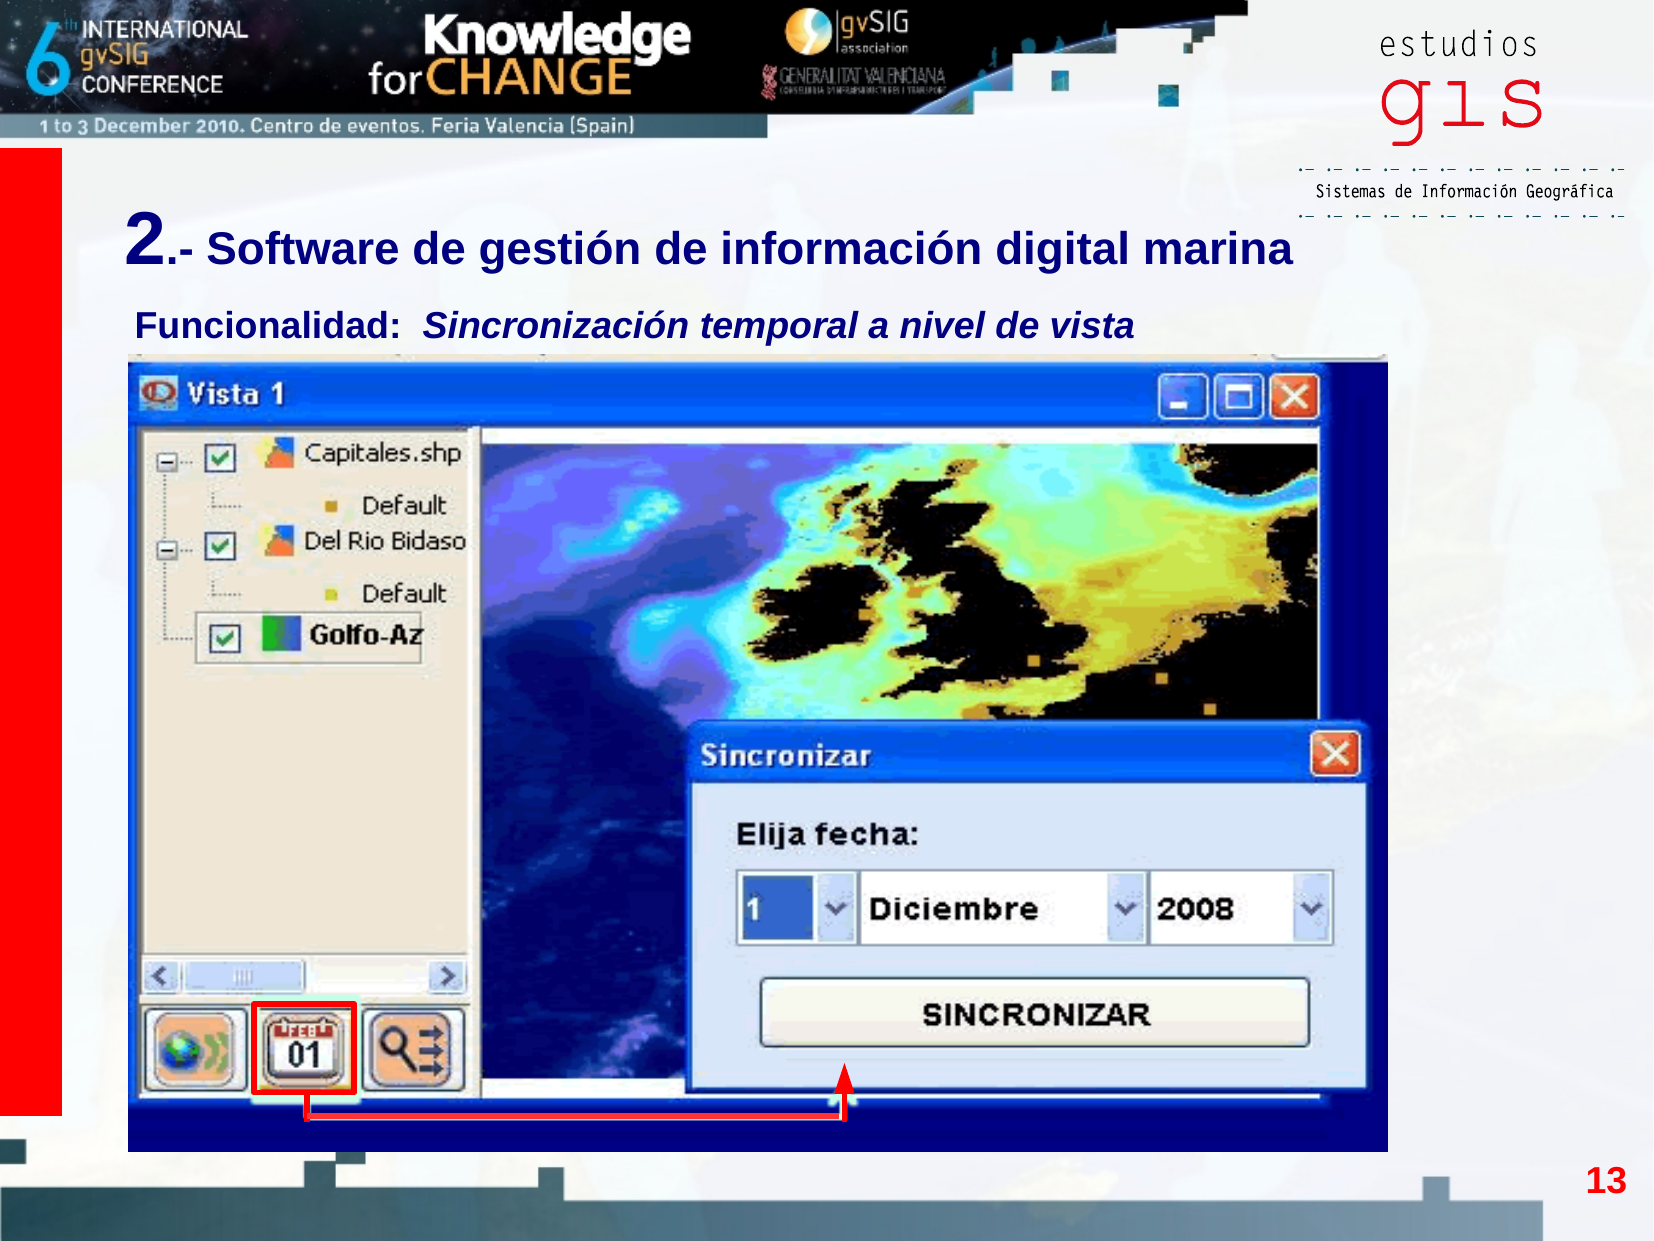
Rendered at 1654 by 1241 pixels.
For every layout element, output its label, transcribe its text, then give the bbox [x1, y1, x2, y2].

text_box 2.- Software de gestión de información digital marina Funcionalidad: Sincronización temporal a nivel de vista [88, 147, 1418, 390]
picture [0, 0, 1654, 1241]
text_box 13 [1570, 1151, 1654, 1210]
